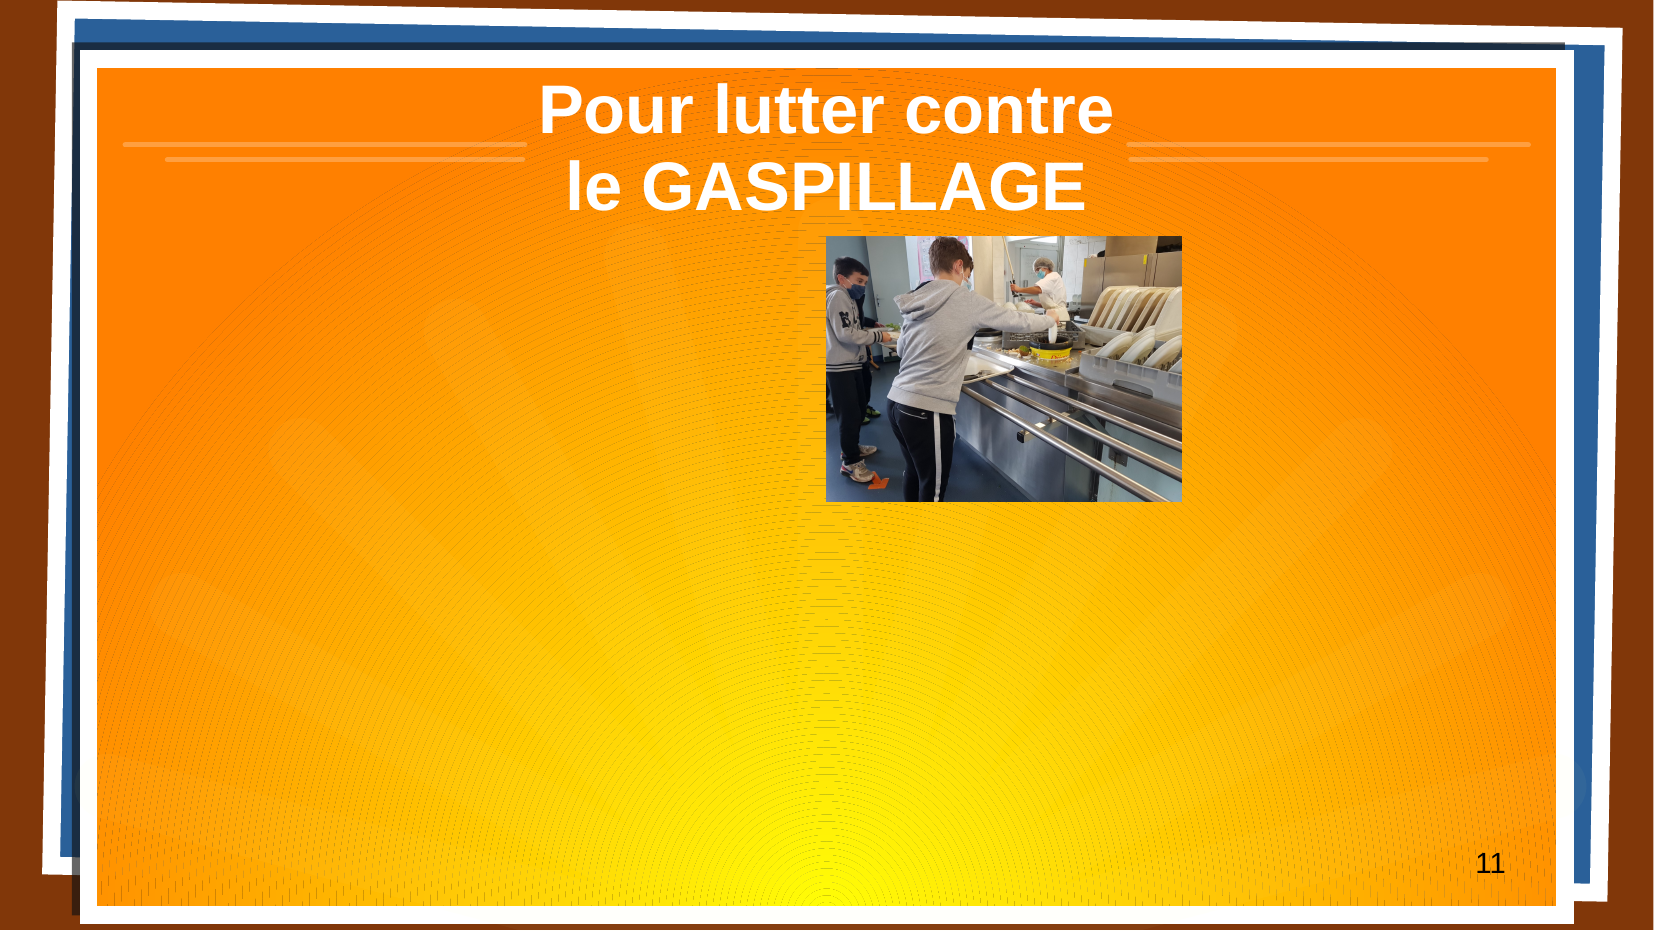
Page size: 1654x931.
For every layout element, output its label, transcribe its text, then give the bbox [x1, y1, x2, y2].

picture [826, 236, 1182, 502]
title Pour lutter contre le GASPILLAGE [531, 70, 1123, 225]
